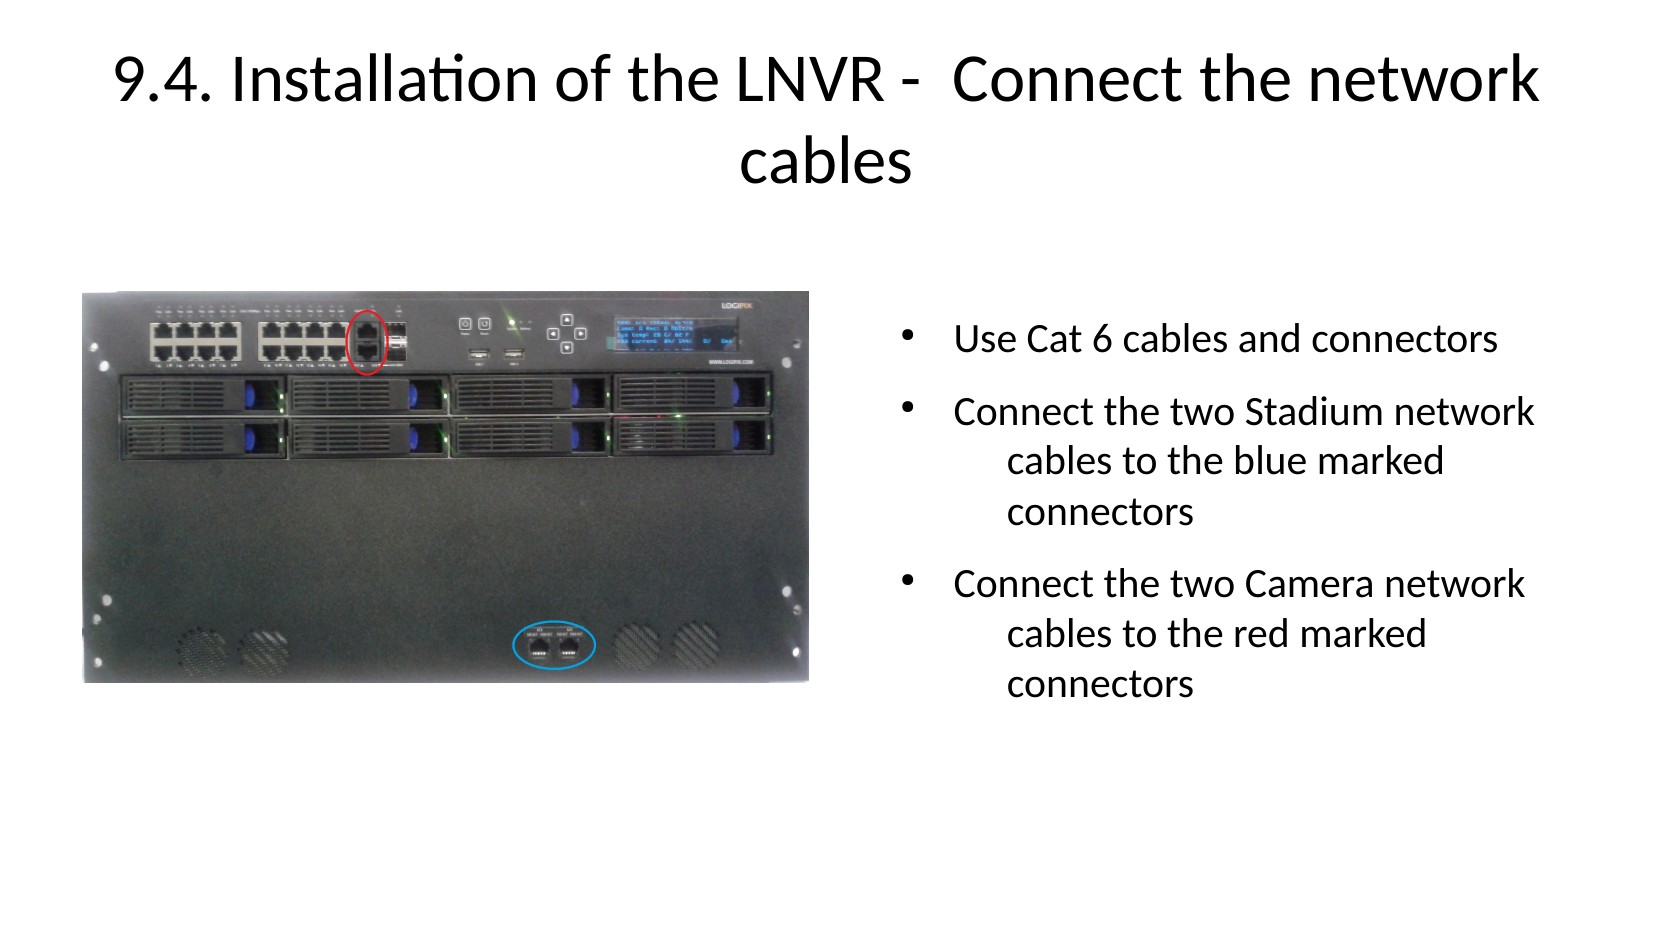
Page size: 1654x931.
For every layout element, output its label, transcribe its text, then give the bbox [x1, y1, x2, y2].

list Use Cat 6 cables and connectors Connect the two Stadium network cables to the blue marked connectors Connect the two Camera network cables to the red marked connectors [865, 310, 1592, 851]
title 9.4. Installation of the LNVR - Connect the network cables [82, 30, 1571, 199]
picture [82, 291, 809, 683]
